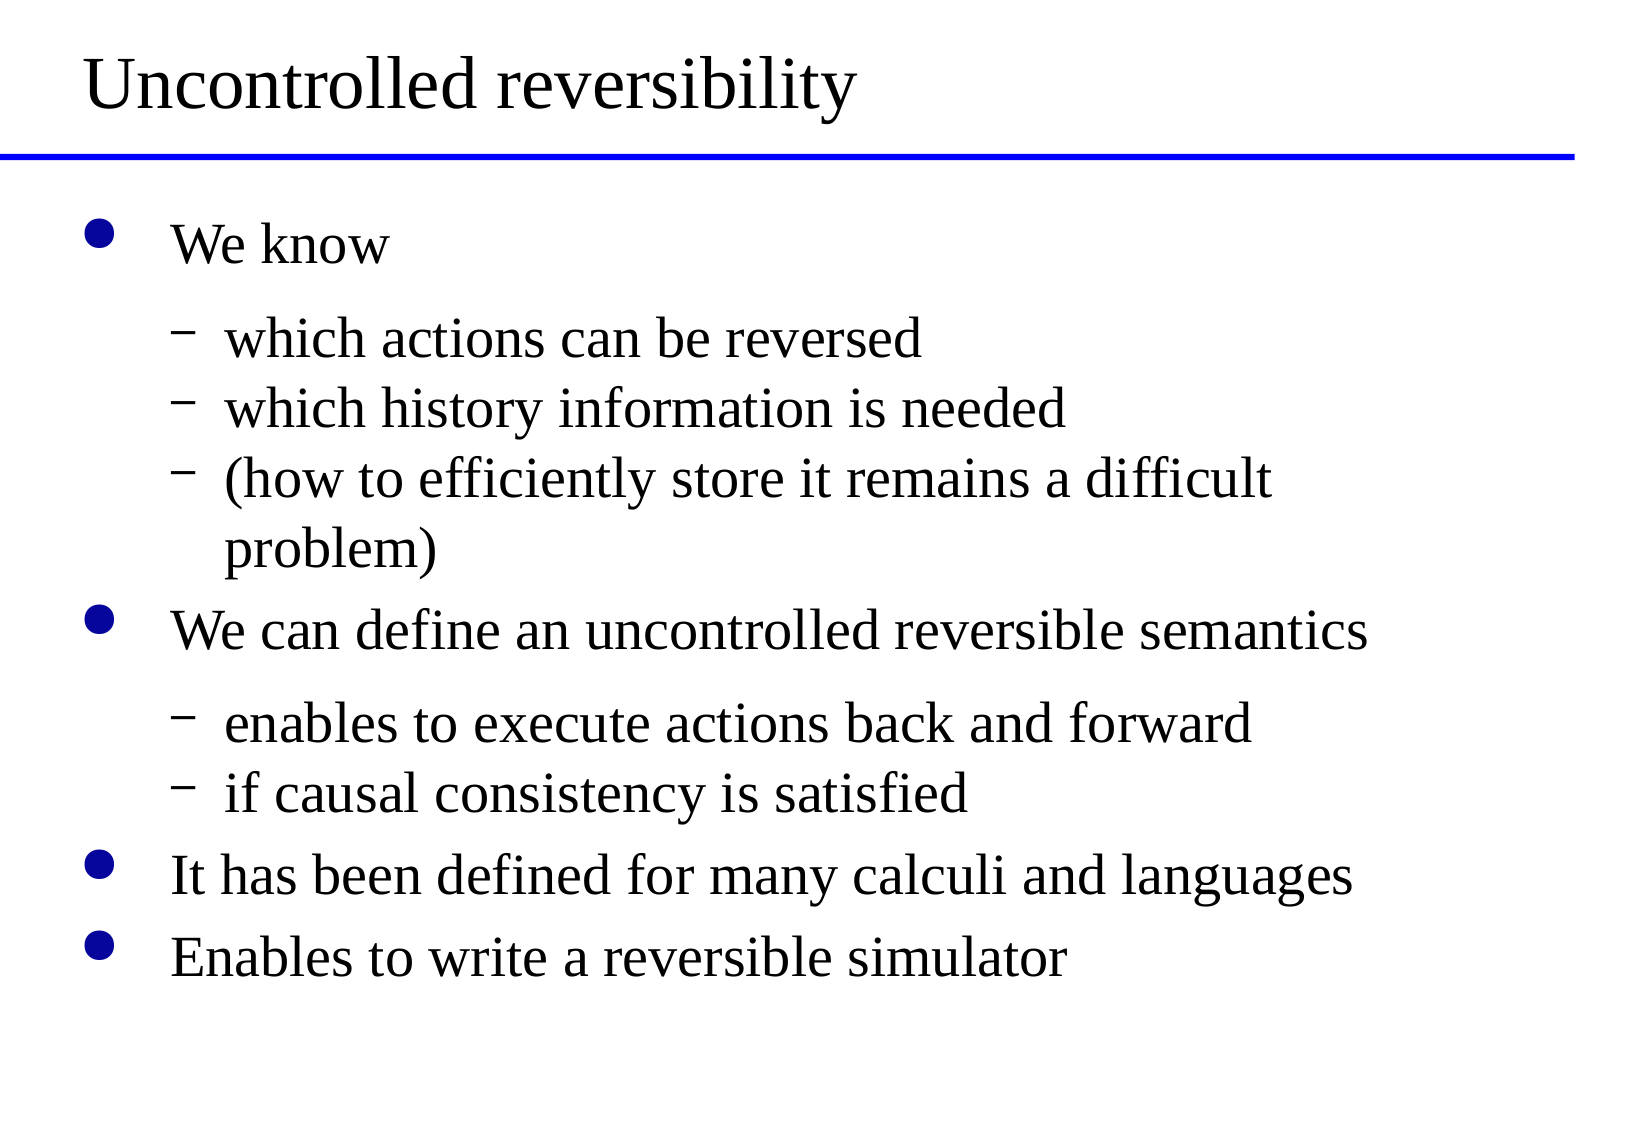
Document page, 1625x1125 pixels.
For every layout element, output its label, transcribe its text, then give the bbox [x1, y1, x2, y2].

title Uncontrolled reversibility [67, 27, 1544, 131]
list We know which actions can be reversed which history information is needed (how to efficiently store it remains a difficult problem) We can define an uncontrolled reversible semantics enables to execute actions back and forward if causal consistency is satisfied It has been defined for many calculi and languages Enables to write a reversible simulator [67, 198, 1478, 1061]
